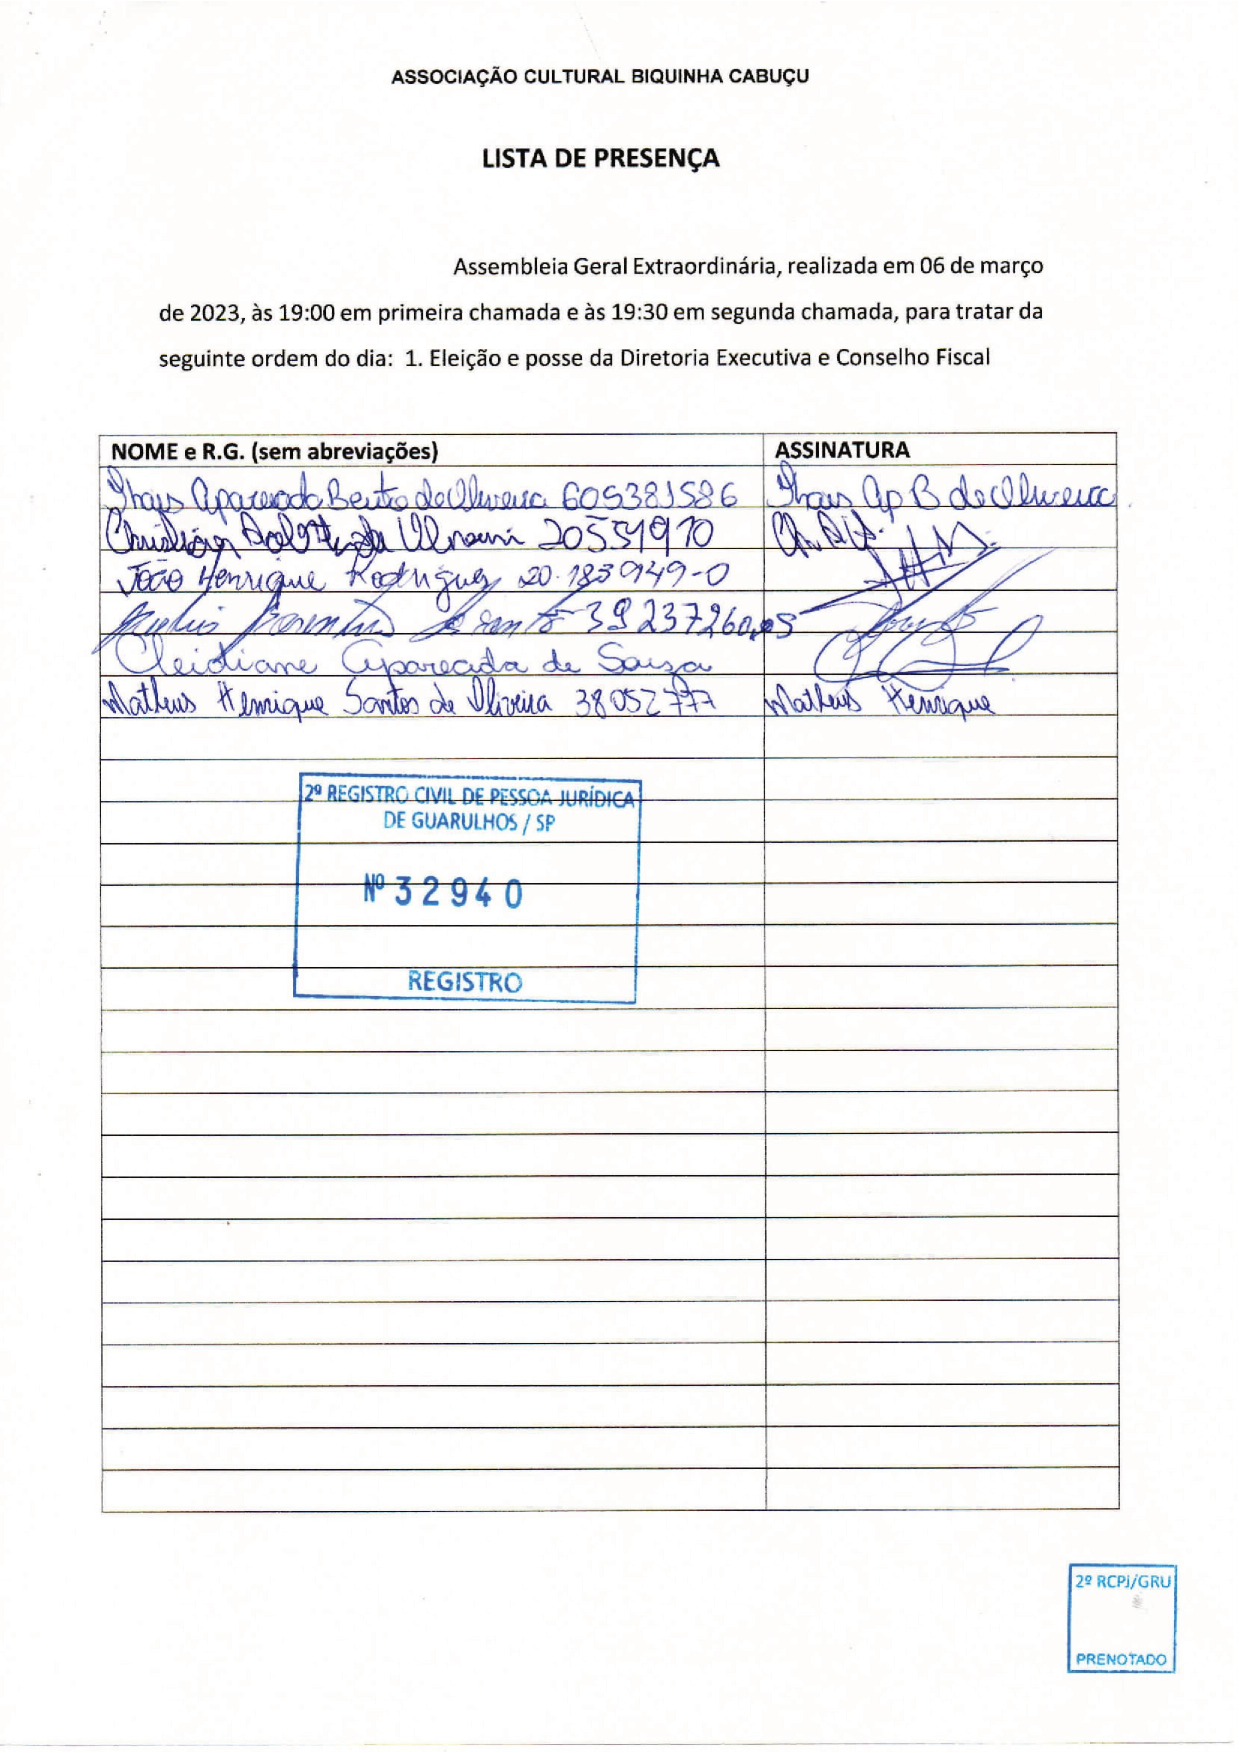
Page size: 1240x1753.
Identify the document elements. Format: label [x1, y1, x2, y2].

text_box [0, 2, 1238, 1752]
